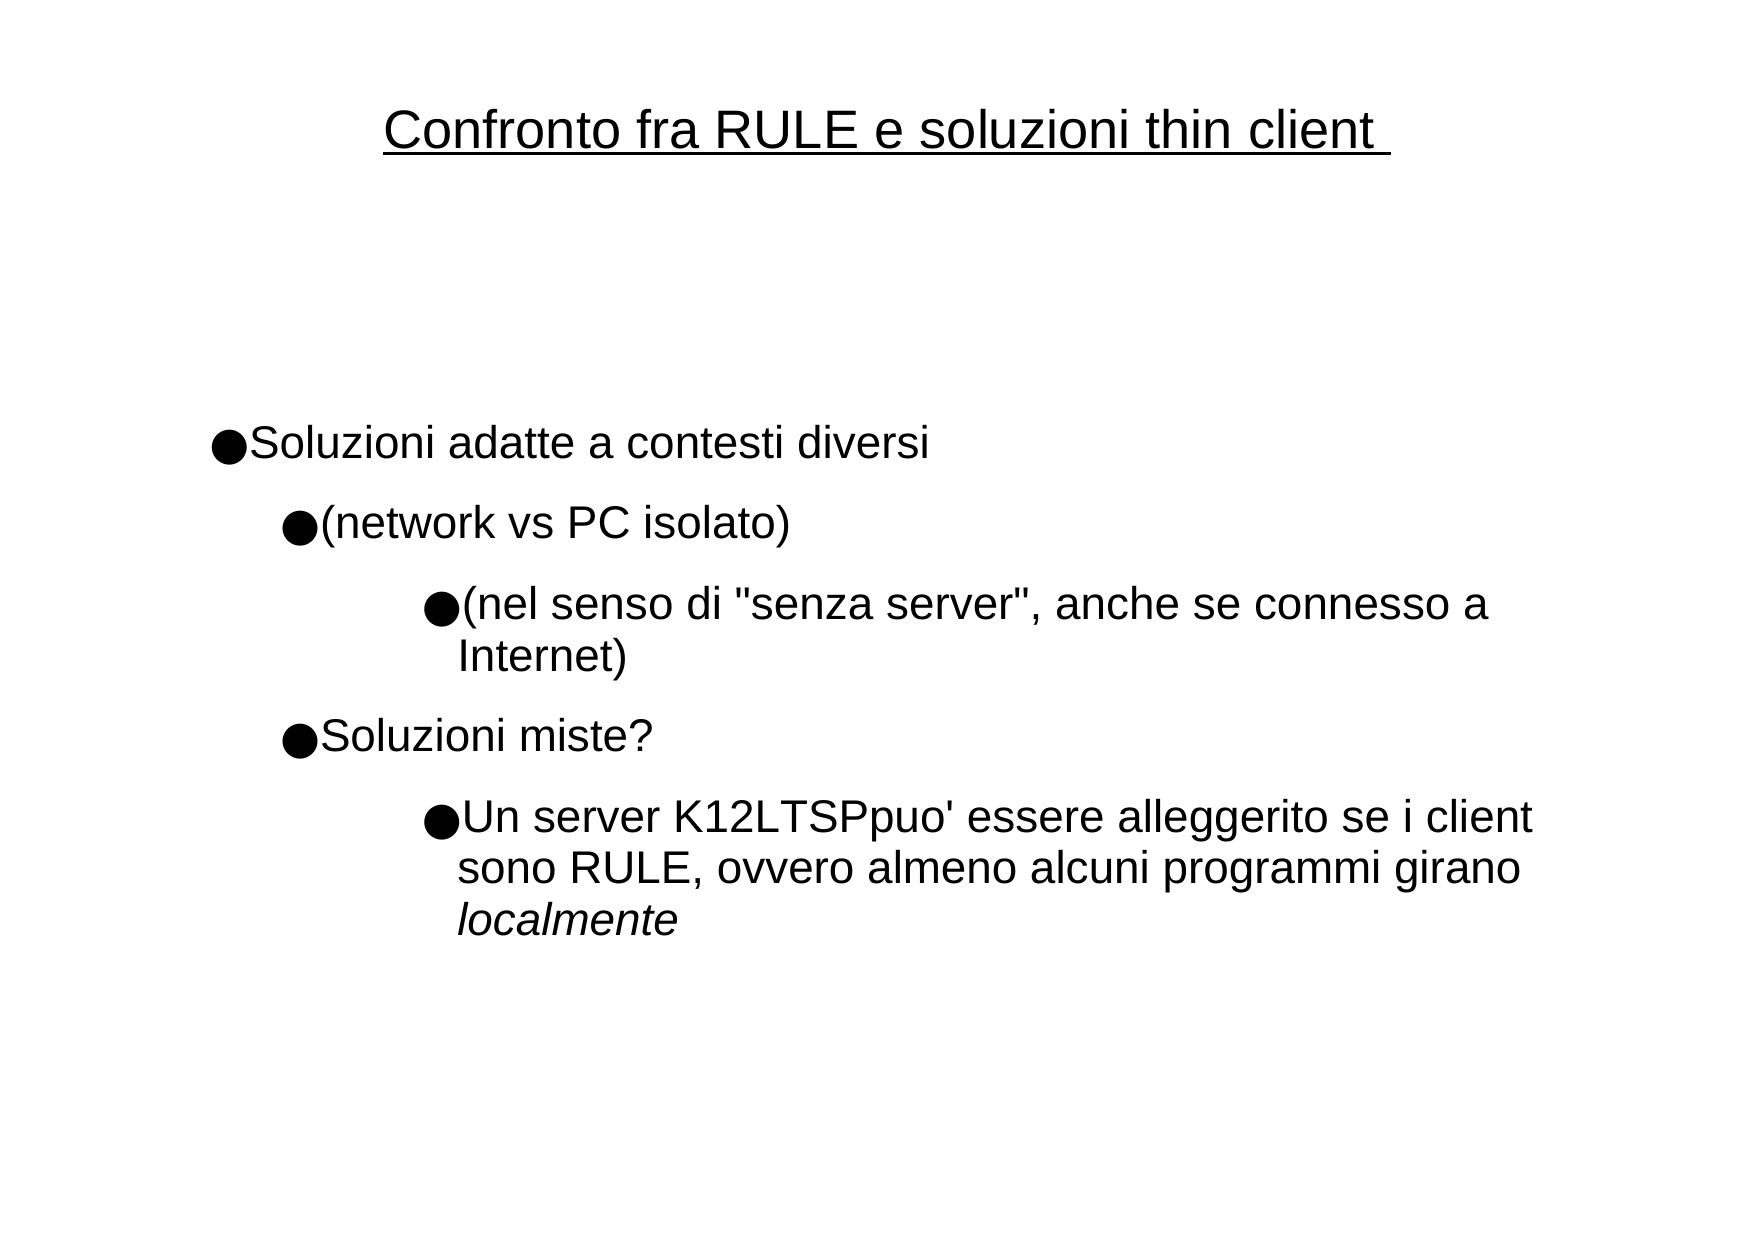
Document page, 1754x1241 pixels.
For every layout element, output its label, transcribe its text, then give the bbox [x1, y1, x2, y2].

text_box Confronto fra RULE e soluzioni thin client [145, 99, 1629, 168]
text_box Soluzioni adatte a contesti diversi (network vs PC isolato) (nel senso di "senza server", anche se connesso a Internet) Soluzioni miste? Un server K12LTSPpuo' essere alleggerito se i client sono RULE, ovvero almeno alcuni programmi girano localmente [32, 416, 1630, 992]
